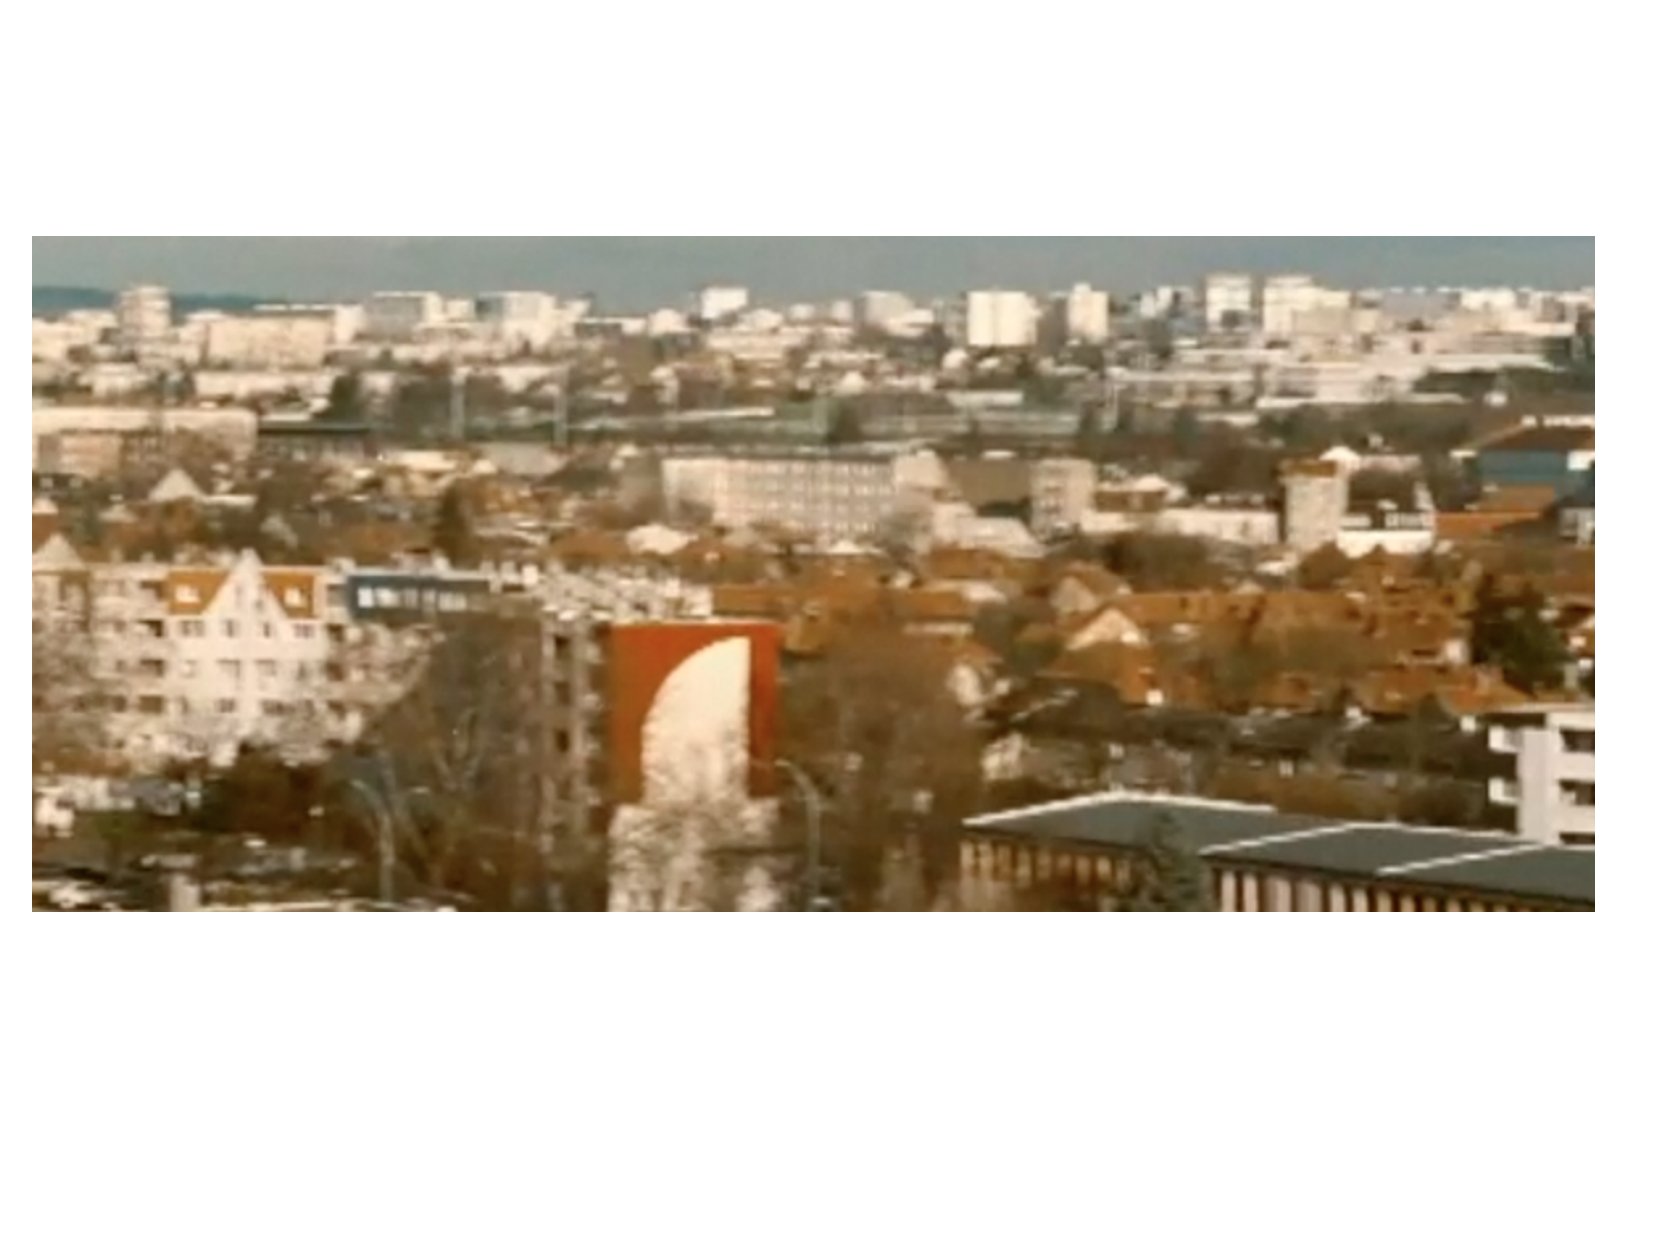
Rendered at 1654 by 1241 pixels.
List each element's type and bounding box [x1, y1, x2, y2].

picture [32, 236, 1595, 912]
